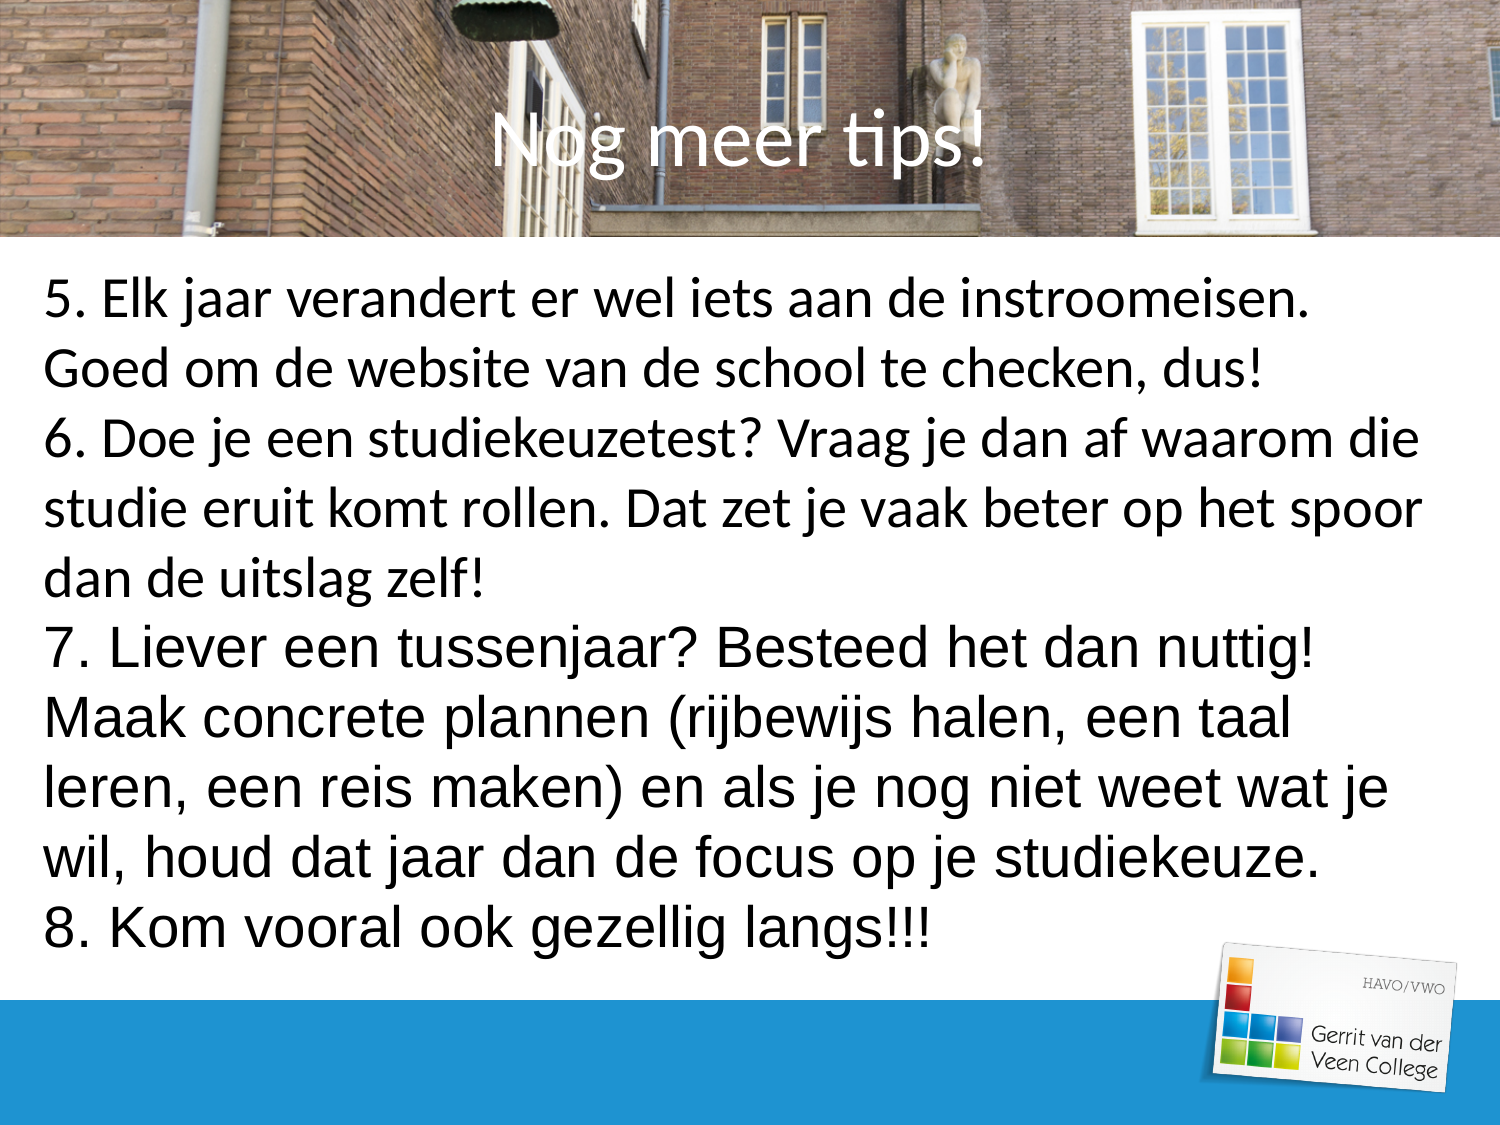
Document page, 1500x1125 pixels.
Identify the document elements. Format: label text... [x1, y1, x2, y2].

text_box Nog meer tips! ​ [102, 75, 1398, 192]
picture [0, 0, 1500, 237]
picture [1197, 975, 1459, 1095]
text_box 5. Elk jaar verandert er wel iets aan de instroomeisen. Goed om de website van de school te checken, dus! 6. Doe je een studiekeuzetest? Vraag je dan af waarom die studie eruit komt rollen. Dat zet je vaak beter op het spoor dan de uitslag zelf! 7. Liever een tussenjaar? Besteed het dan nuttig! Maak concrete plannen (rijbewijs halen, een taal leren, een reis maken) en als je nog niet weet wat je wil, houd dat jaar dan de focus op je studiekeuze. 8. Kom vooral ook gezellig langs!!! [28, 252, 1459, 975]
text_box [0, 1000, 1500, 1125]
